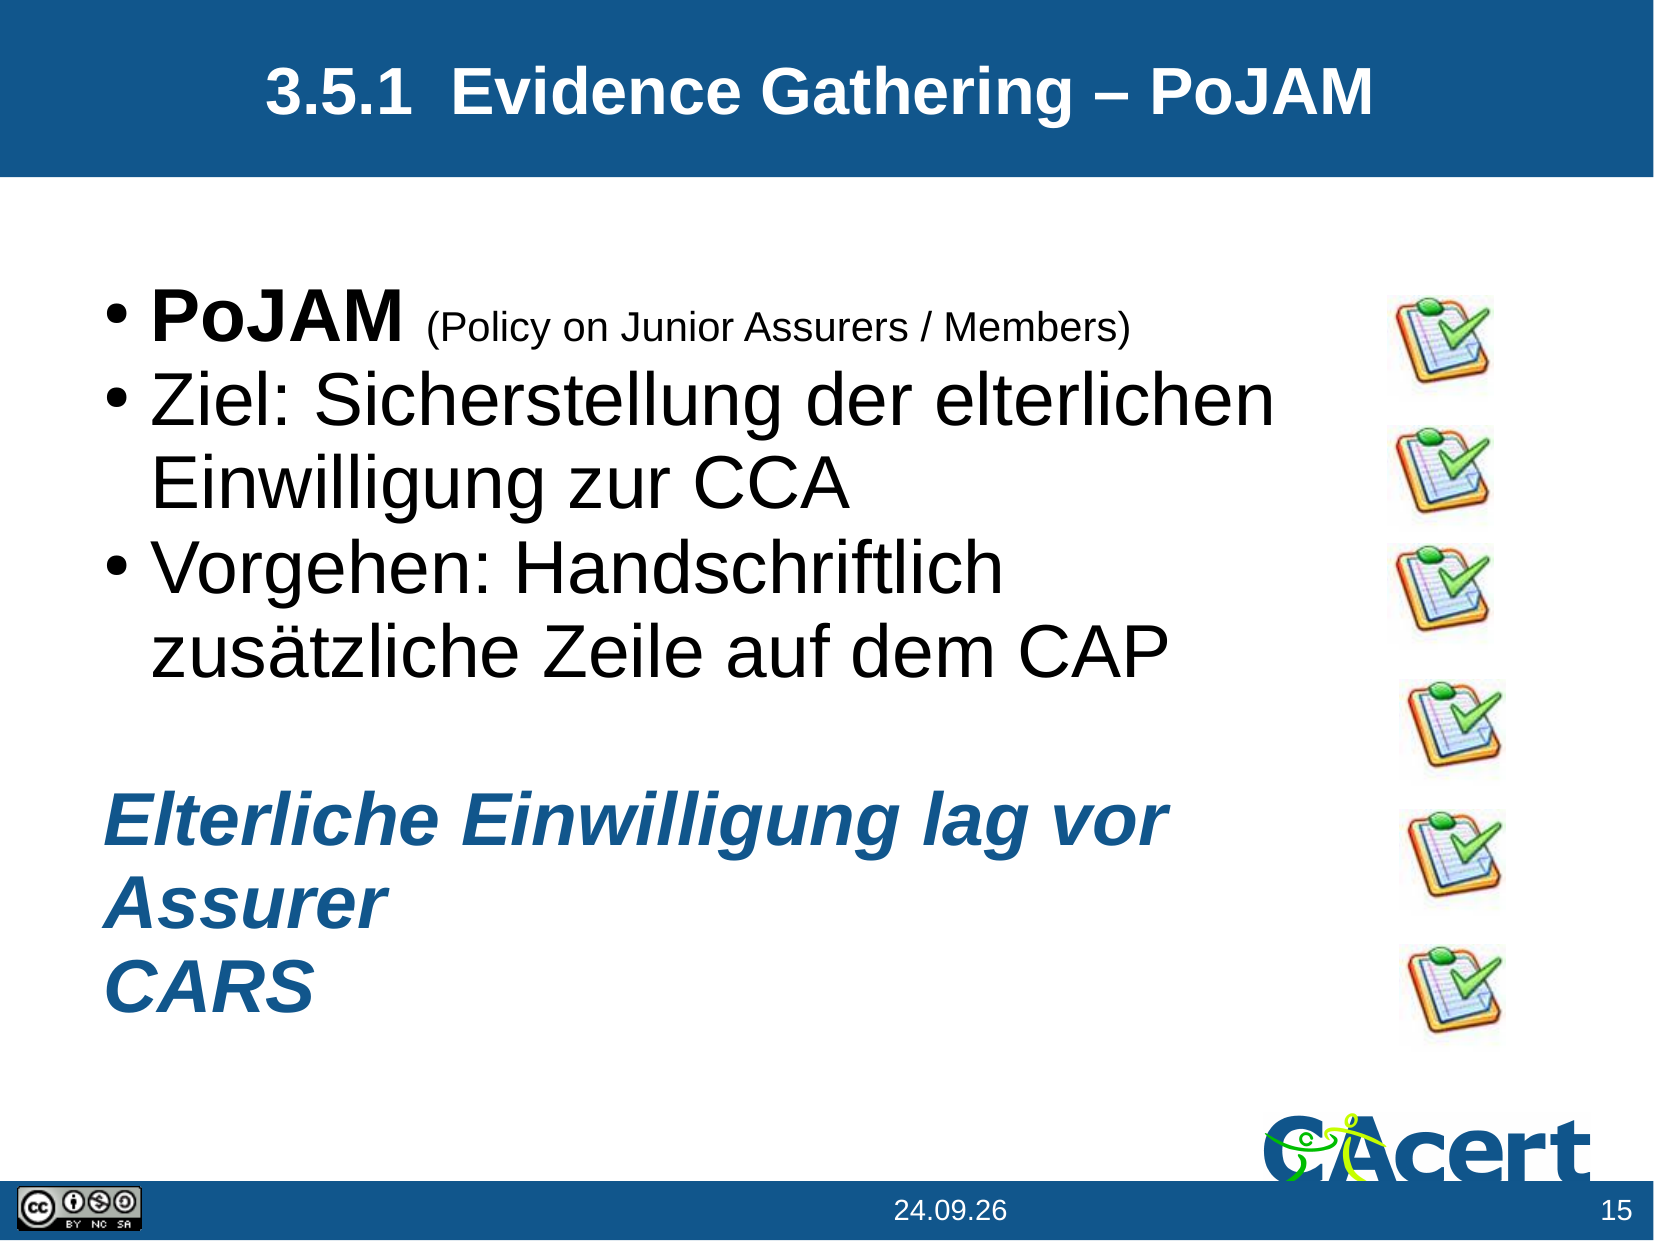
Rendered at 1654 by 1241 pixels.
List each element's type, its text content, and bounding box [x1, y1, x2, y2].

picture [1399, 944, 1506, 1052]
picture [1387, 425, 1494, 532]
picture [1387, 295, 1494, 402]
picture [1263, 1112, 1591, 1181]
picture [17, 1186, 142, 1231]
picture [1387, 543, 1494, 650]
title 3.5.1 Evidence Gathering – PoJAM [76, 17, 1565, 166]
picture [1399, 679, 1506, 786]
text_box PoJAM (Policy on Junior Assurers / Members) Ziel: Sicherstellung der elterlichen Einwilligung zur CCA Vorgehen: Handschriftlich zusätzliche Zeile auf dem CAP Elterliche Einwilligung lag vor Assurer CARS [88, 265, 1388, 1037]
picture [1399, 809, 1506, 916]
